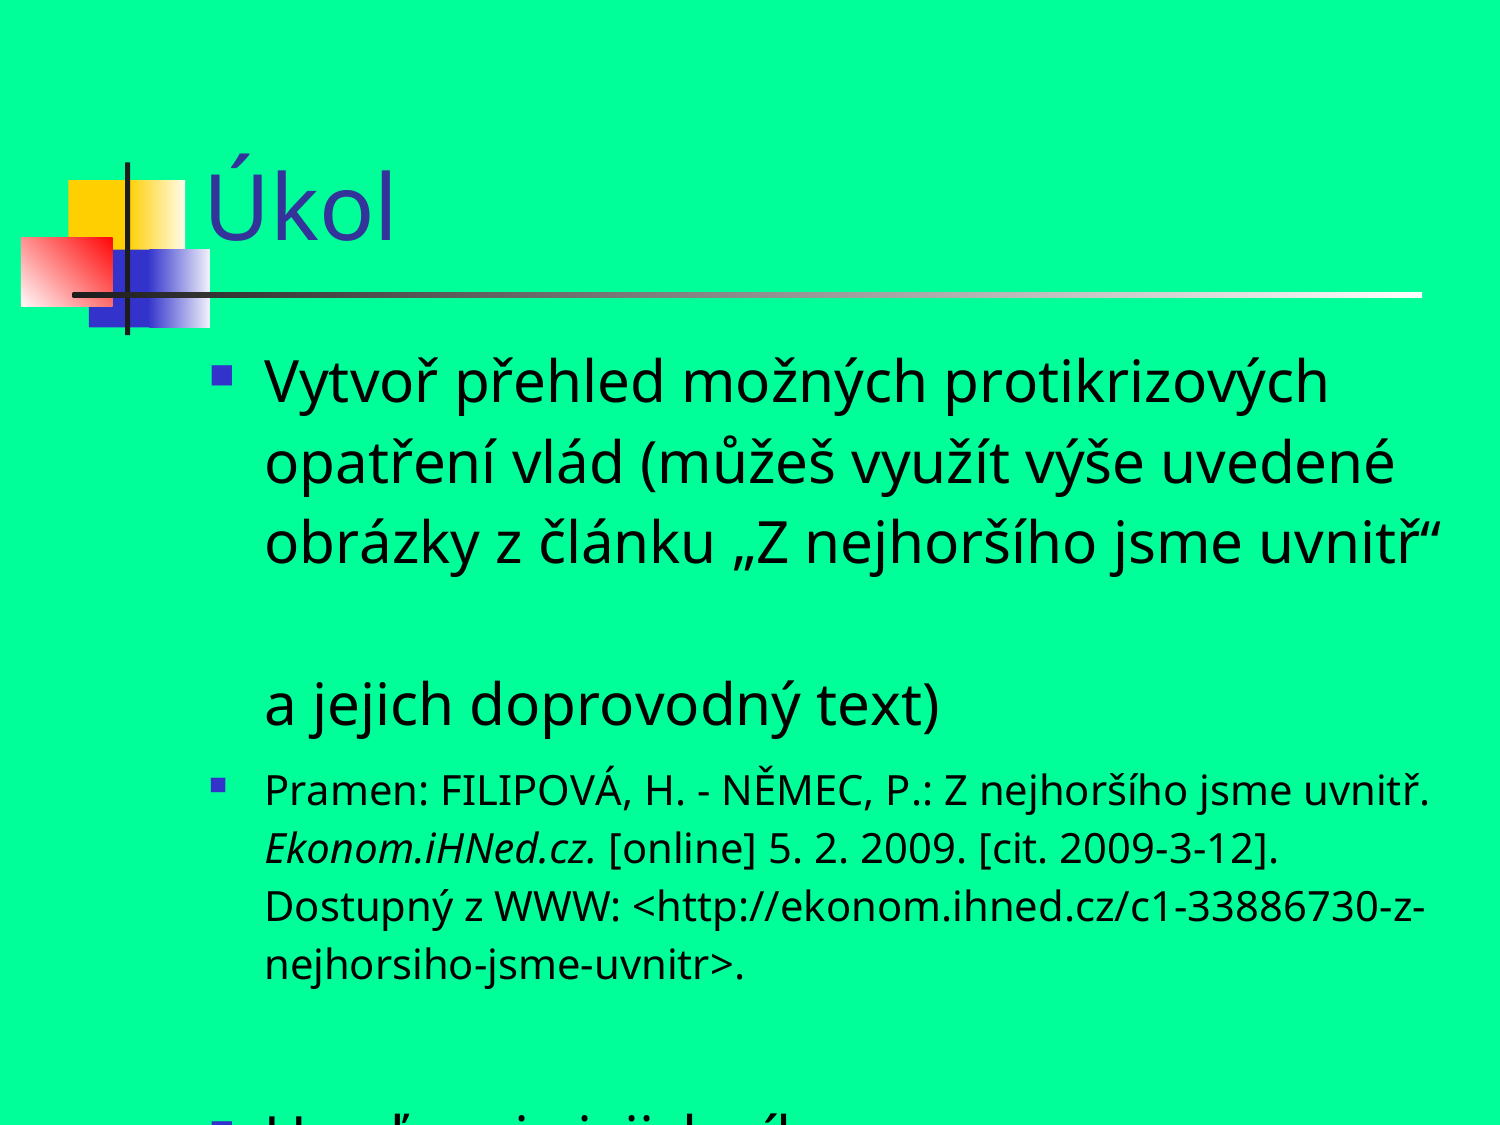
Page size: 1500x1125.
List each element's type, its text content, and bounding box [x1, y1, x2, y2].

list Vytvoř přehled možných protikrizových opatření vlád (můžeš využít výše uvedené obrázky z článku „Z nejhoršího jsme uvnitř“ a jejich doprovodný text) Pramen: FILIPOVÁ, H. - NĚMEC, P.: Z nejhoršího jsme uvnitř. Ekonom.iHNed.cz. [online] 5. 2. 2009. [cit. 2009-3-12]. Dostupný z WWW: <http://ekonom.ihned.cz/c1-33886730-z-nejhorsiho-jsme-uvnitr>. Uveď, co je jejich cílem [193, 331, 1469, 1083]
title Úkol [188, 35, 1467, 276]
